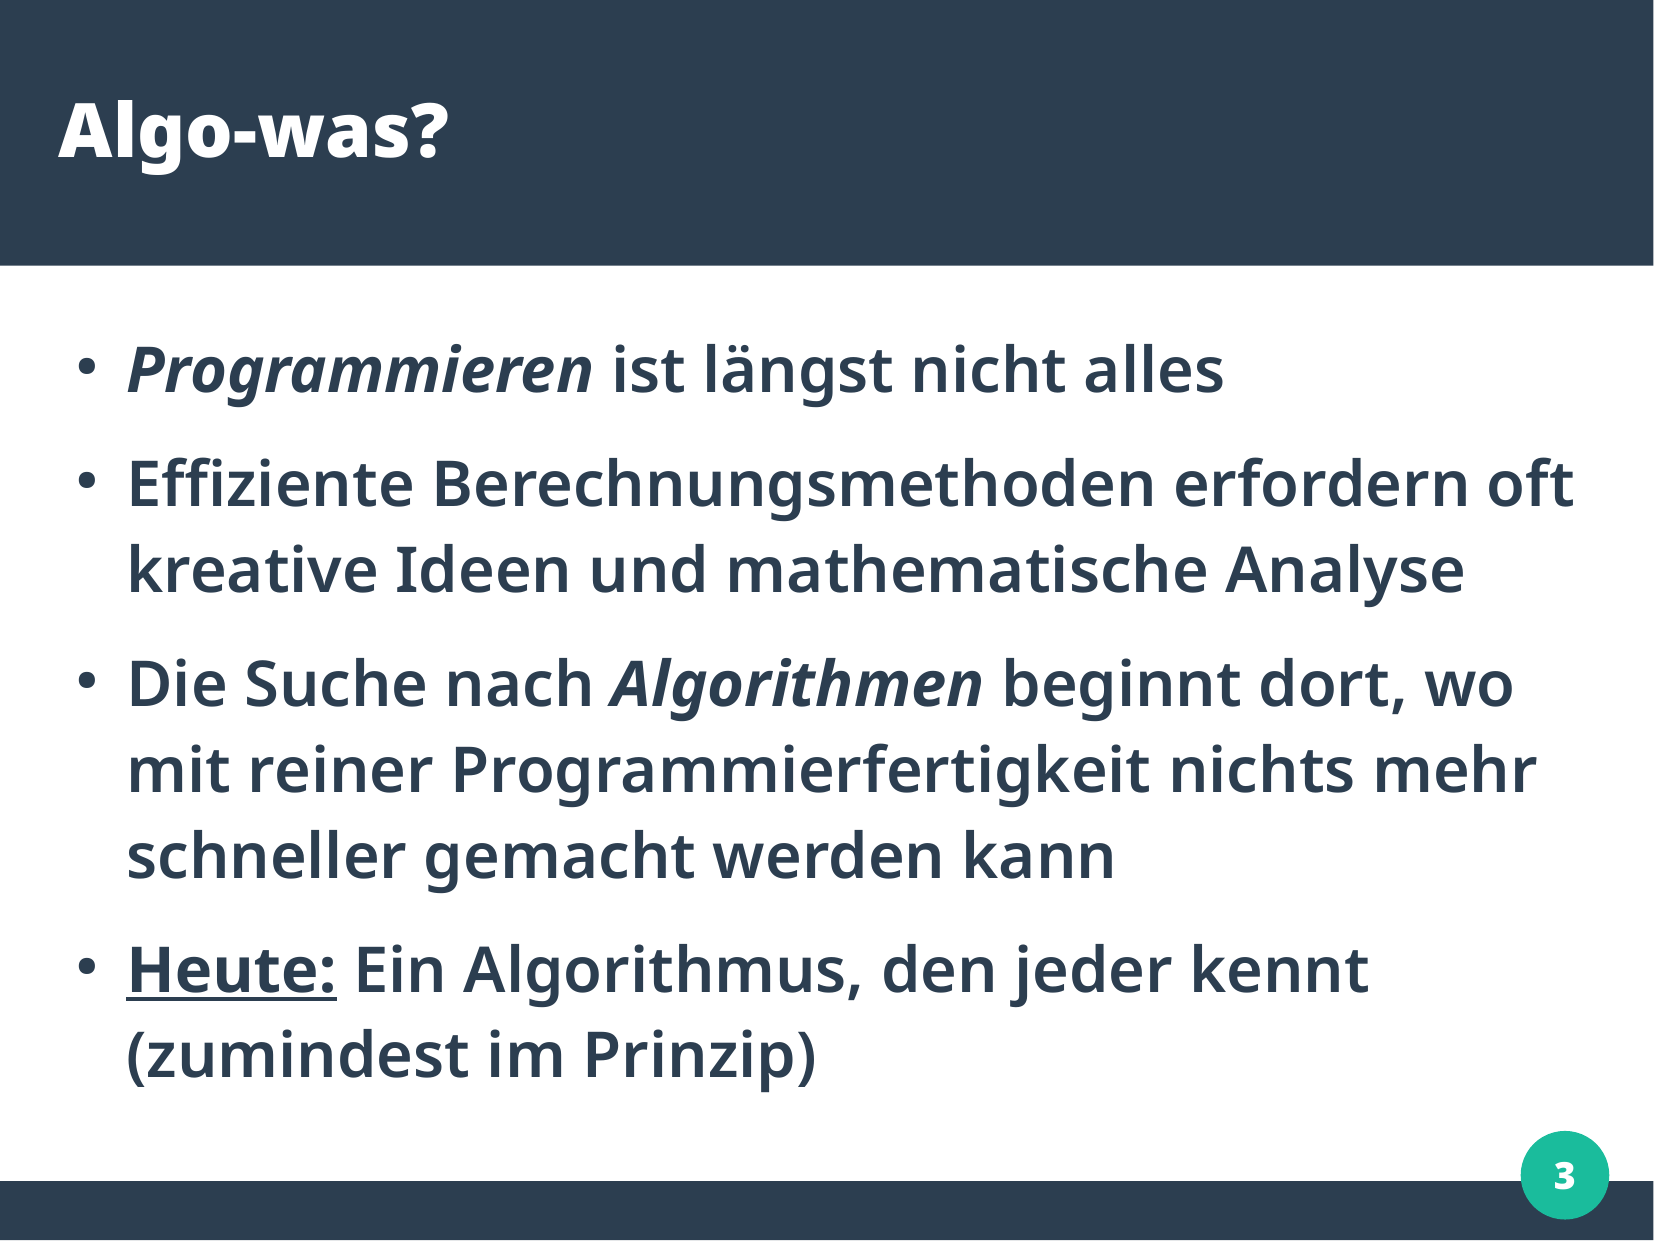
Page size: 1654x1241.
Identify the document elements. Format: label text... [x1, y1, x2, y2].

list Programmieren ist längst nicht alles Effiziente Berechnungsmethoden erfordern oft kreative Ideen und mathematische Analyse Die Suche nach Algorithmen beginnt dort, wo mit reiner Programmierfertigkeit nichts mehr schneller gemacht werden kann Heute: Ein Algorithmus, den jeder kennt (zumindest im Prinzip) [59, 324, 1595, 1152]
title Algo-was? [59, 49, 1595, 207]
